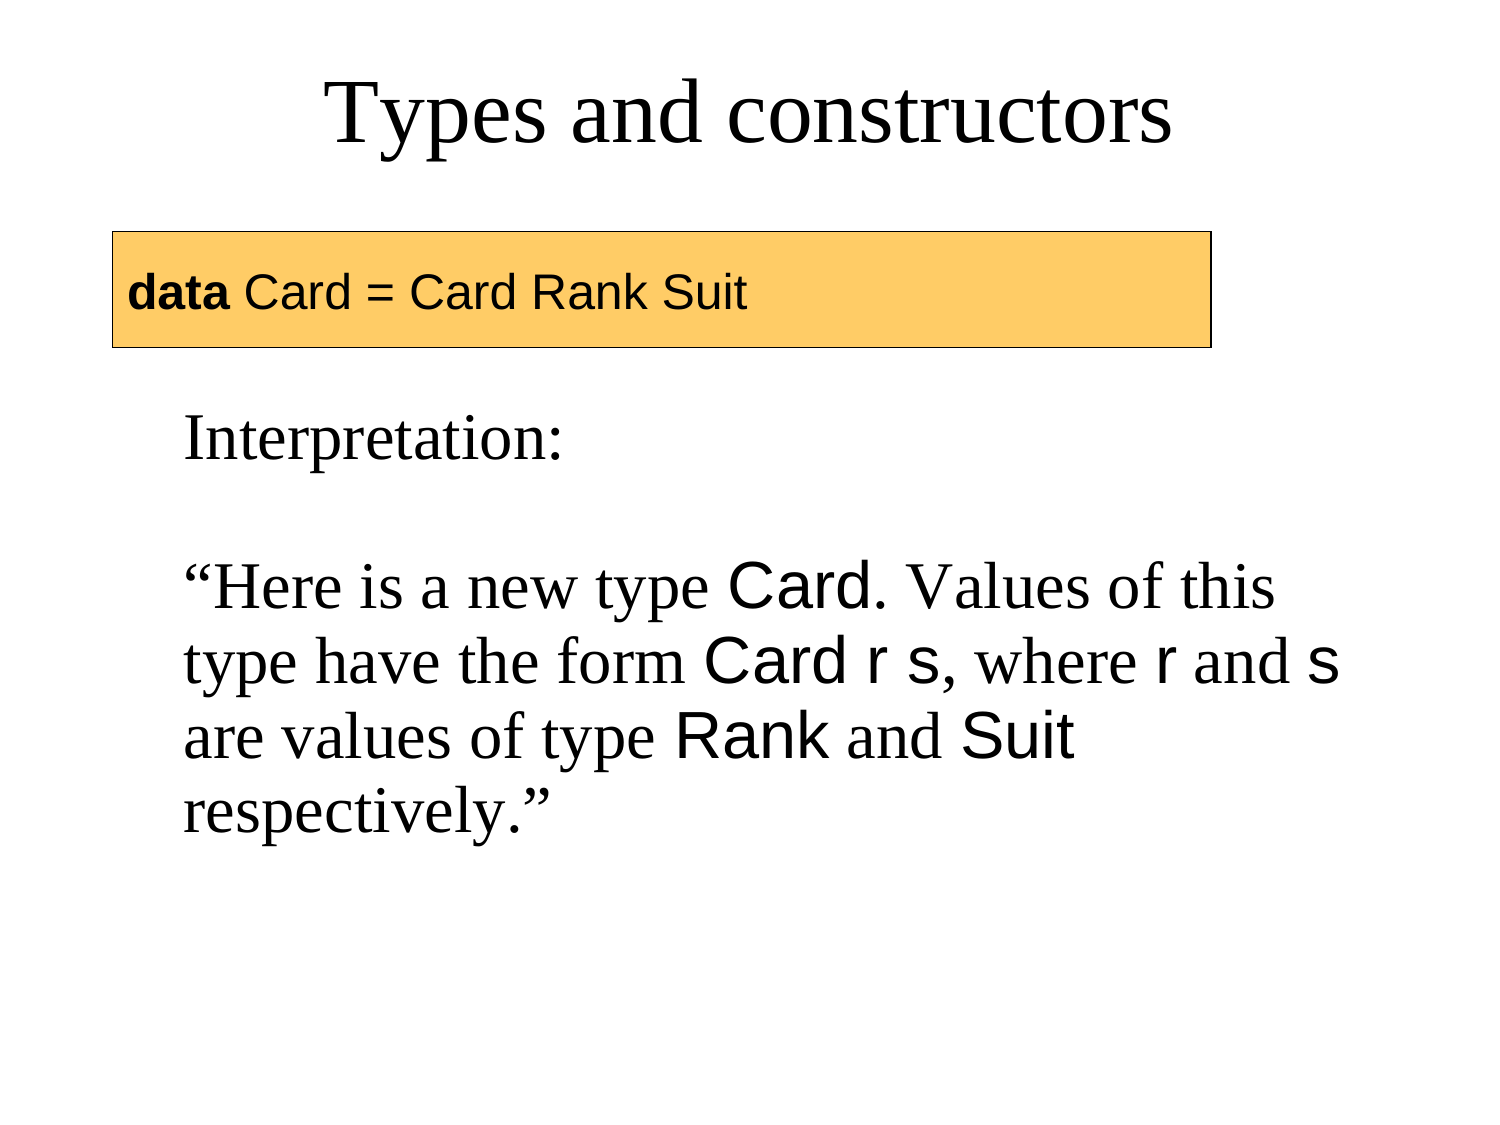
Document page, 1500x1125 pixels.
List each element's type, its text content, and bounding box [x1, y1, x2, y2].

list Interpretation: “Here is a new type Card. Values of this type have the form Card r s, where r and s are values of type Rank and Suit respectively.” [112, 392, 1388, 996]
text_box data Card = Card Rank Suit [112, 231, 1211, 348]
title Types and constructors [112, 17, 1388, 205]
